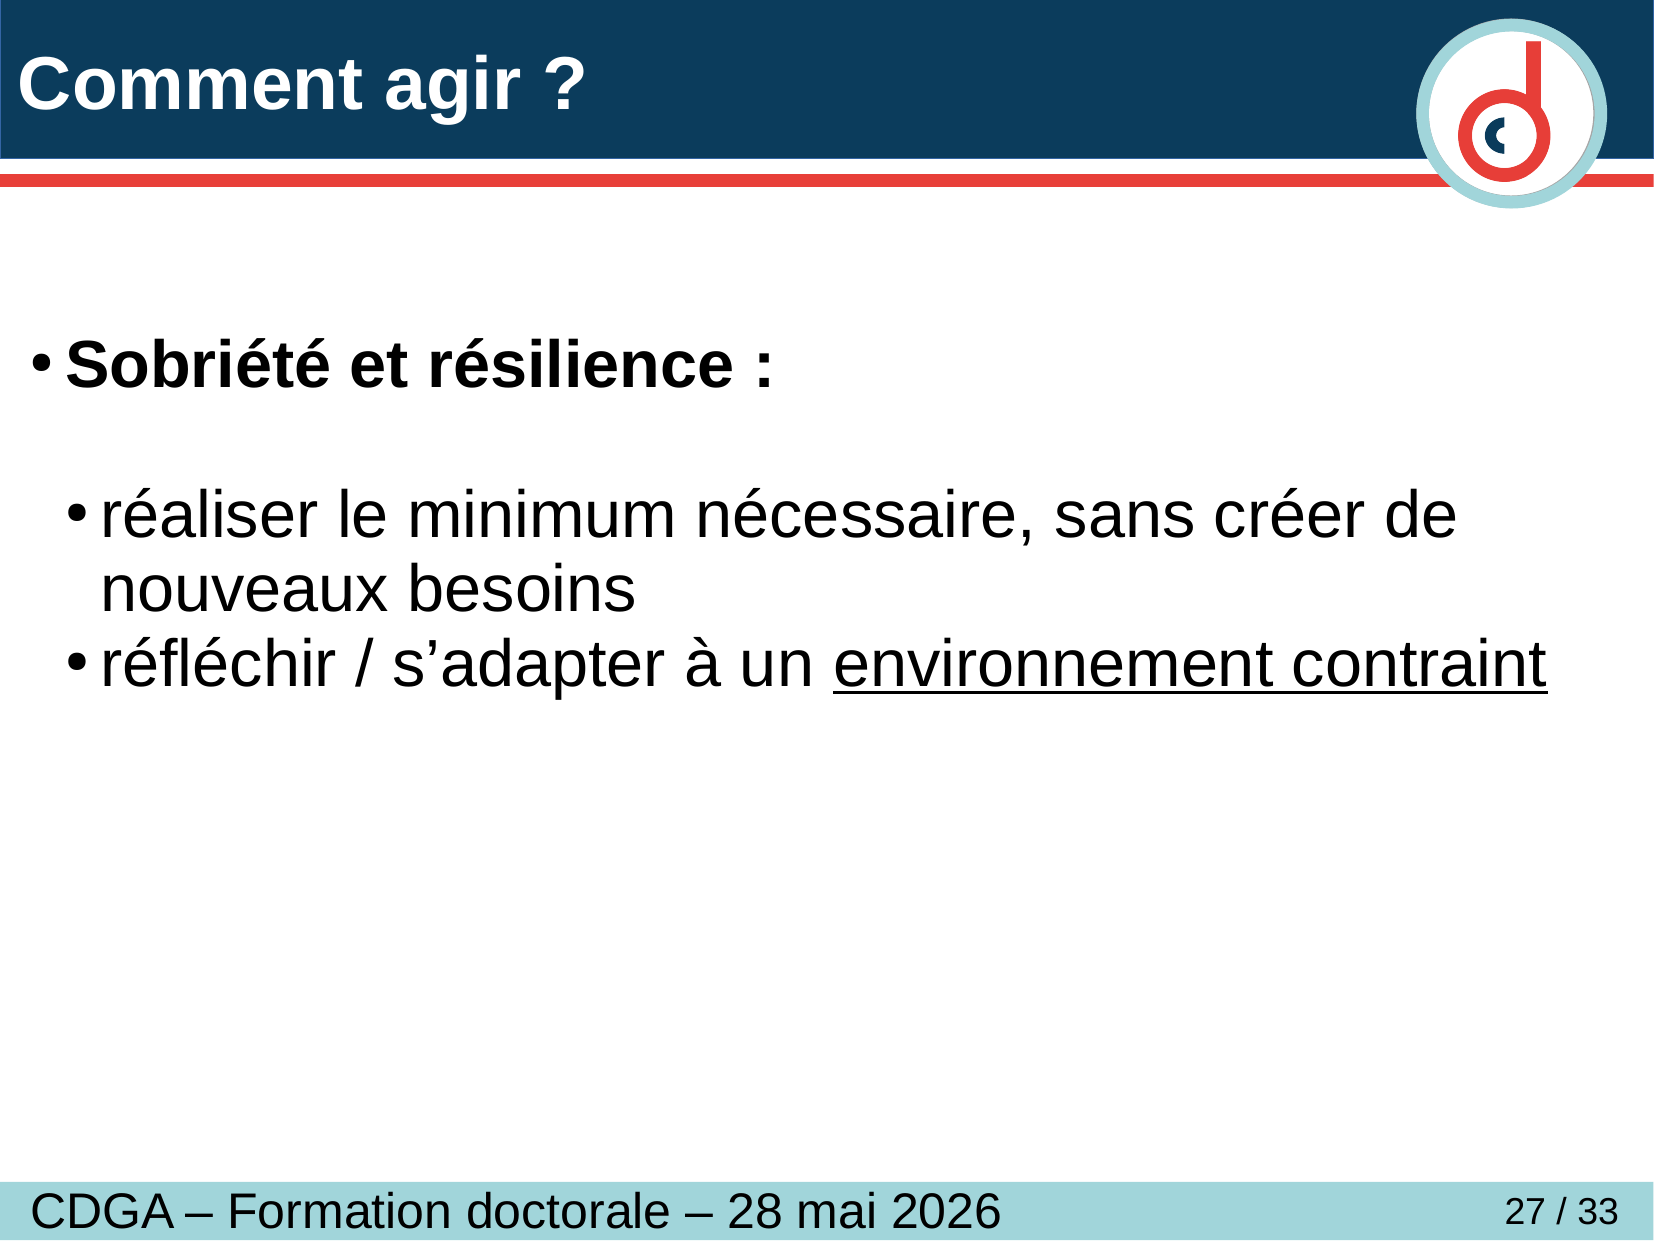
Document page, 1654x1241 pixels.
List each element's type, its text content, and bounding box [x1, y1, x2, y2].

subtitle Sobriété et résilience : réaliser le minimum nécessaire, sans créer de nouveaux besoins réfléchir / s’adapter à un environnement contraint [29, 327, 1625, 764]
title Comment agir ? [17, 11, 1412, 159]
